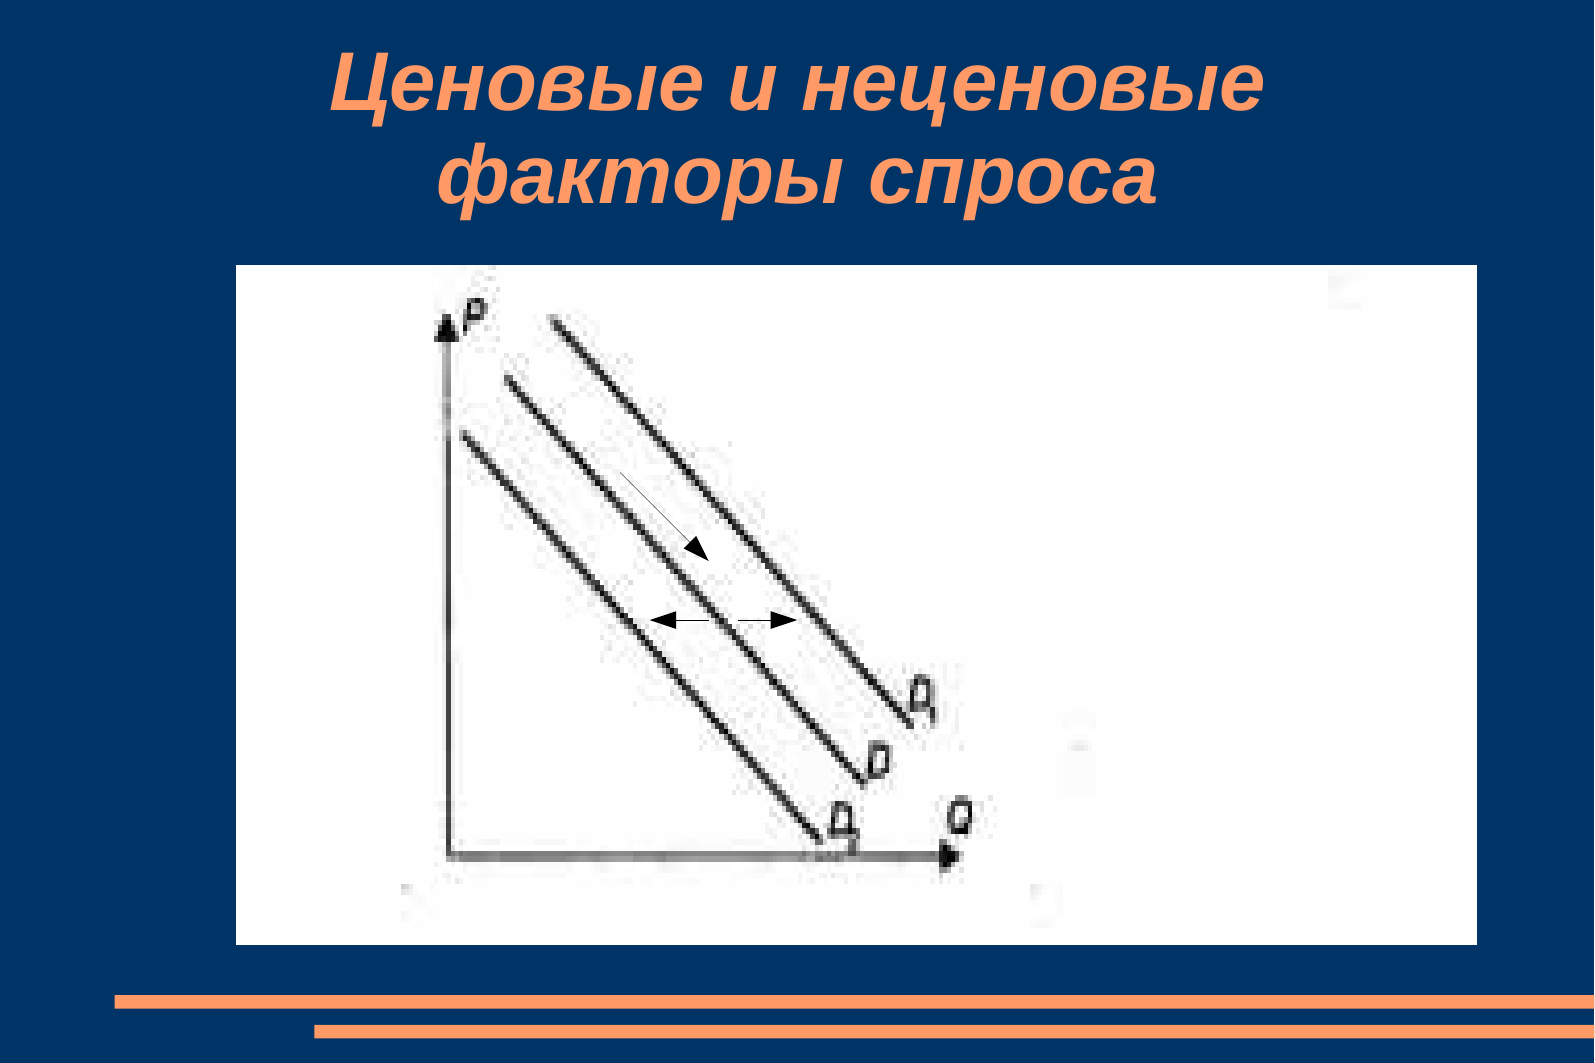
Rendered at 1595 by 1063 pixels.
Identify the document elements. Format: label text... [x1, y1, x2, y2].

picture [236, 265, 1477, 945]
title Ценовые и неценовые факторы спроса [117, 35, 1479, 222]
